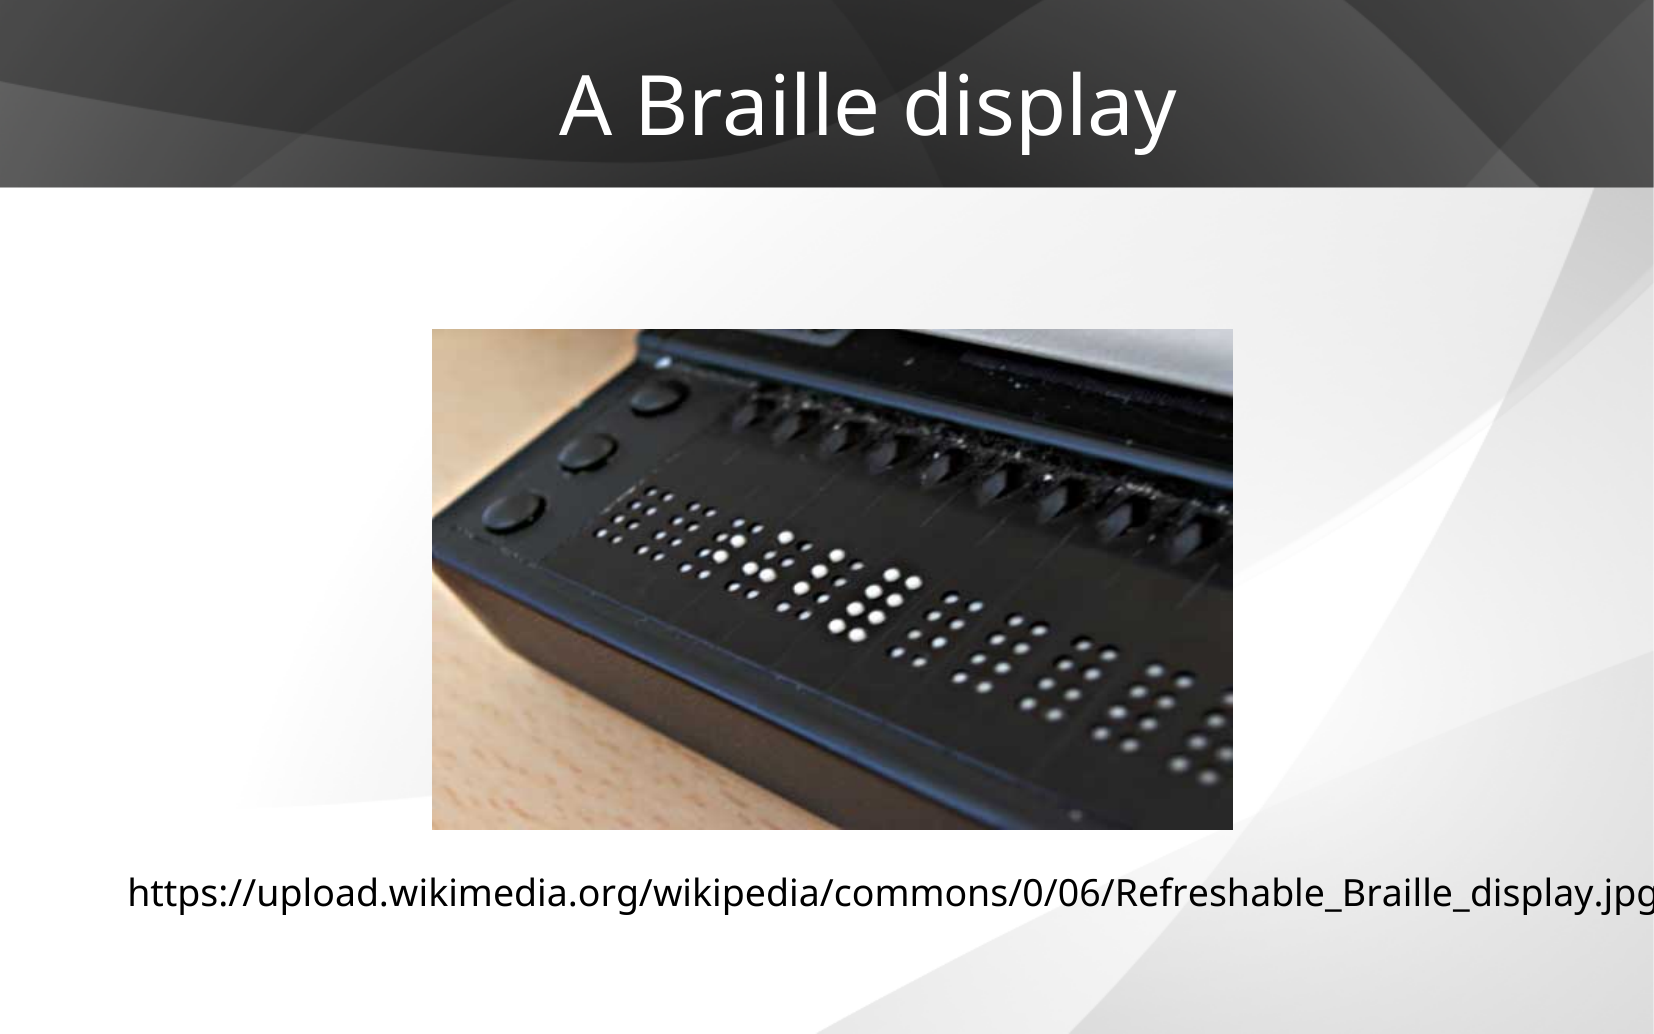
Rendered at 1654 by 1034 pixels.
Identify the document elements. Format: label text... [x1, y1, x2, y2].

text_box https://upload.wikimedia.org/wikipedia/commons/0/06/Refreshable_Braille_display.jpg [112, 859, 1654, 956]
picture [0, 0, 1654, 1034]
title A Braille display [124, 0, 1613, 208]
